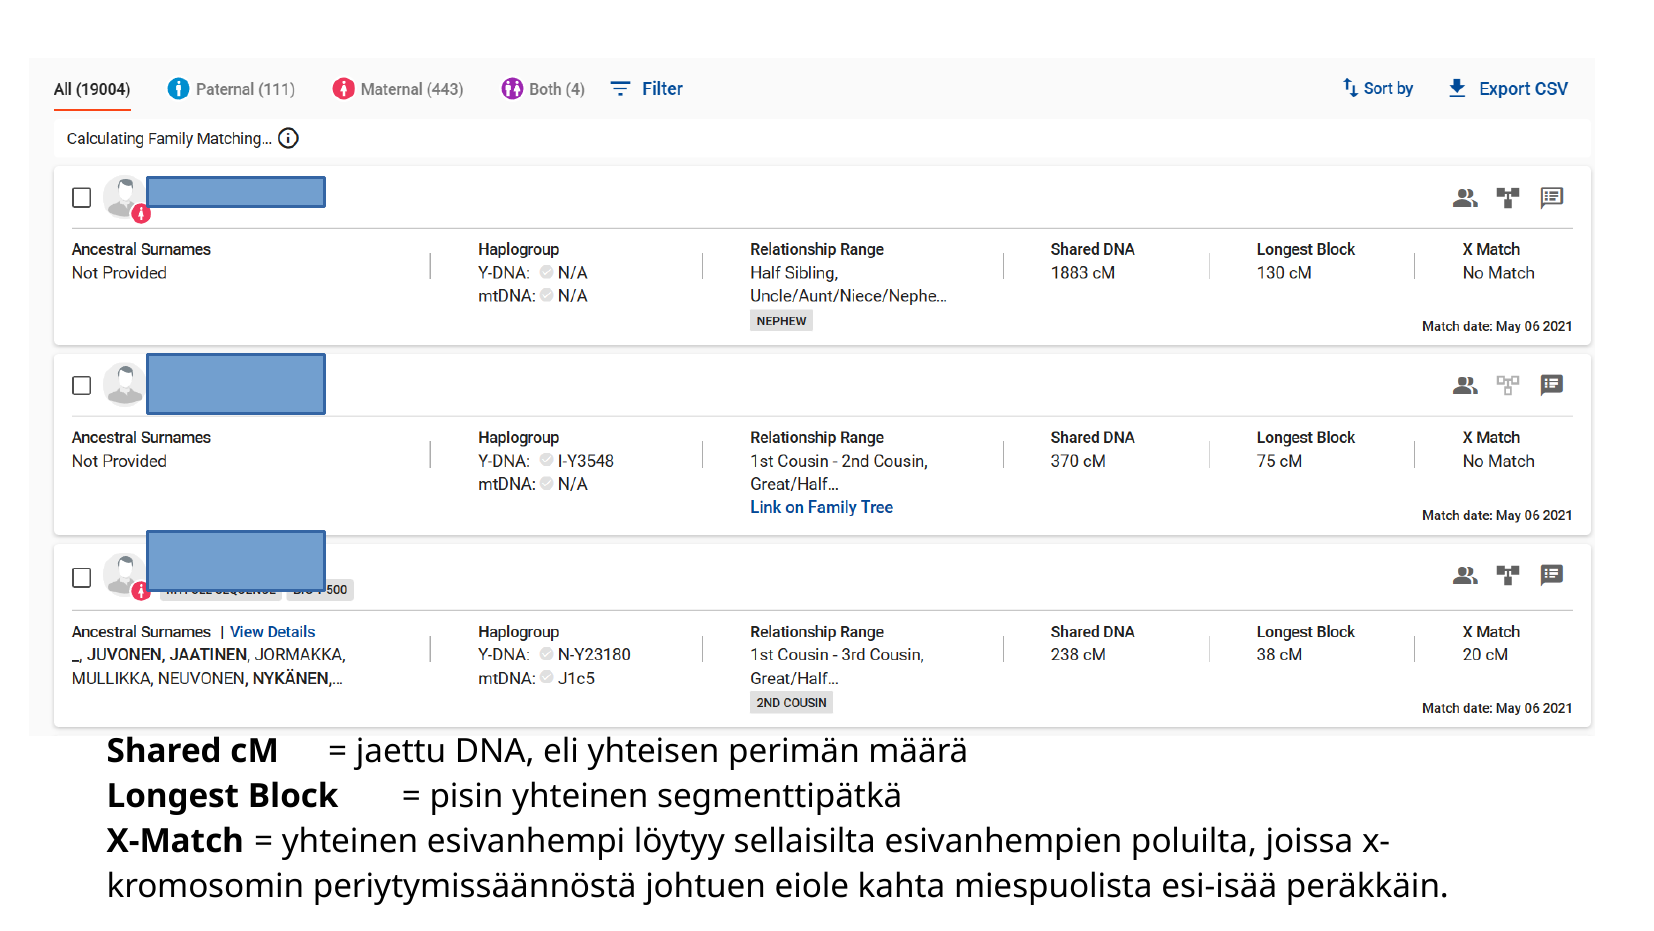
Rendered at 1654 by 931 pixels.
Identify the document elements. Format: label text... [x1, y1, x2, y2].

picture [29, 58, 1595, 736]
text_box [147, 354, 325, 414]
text_box [147, 531, 325, 591]
text_box Shared cM = jaettu DNA, eli yhteisen perimän määrä Longest Block = pisin yhteinen segmenttipätkä X-Match = yhteinen esivanhempi löytyy sellaisilta esivanhempien poluilta, joissa x-kromosomin periytymissäännöstä johtuen eiole kahta miespuolista esi-isää peräkkäin. [91, 719, 1595, 886]
text_box [147, 177, 325, 207]
